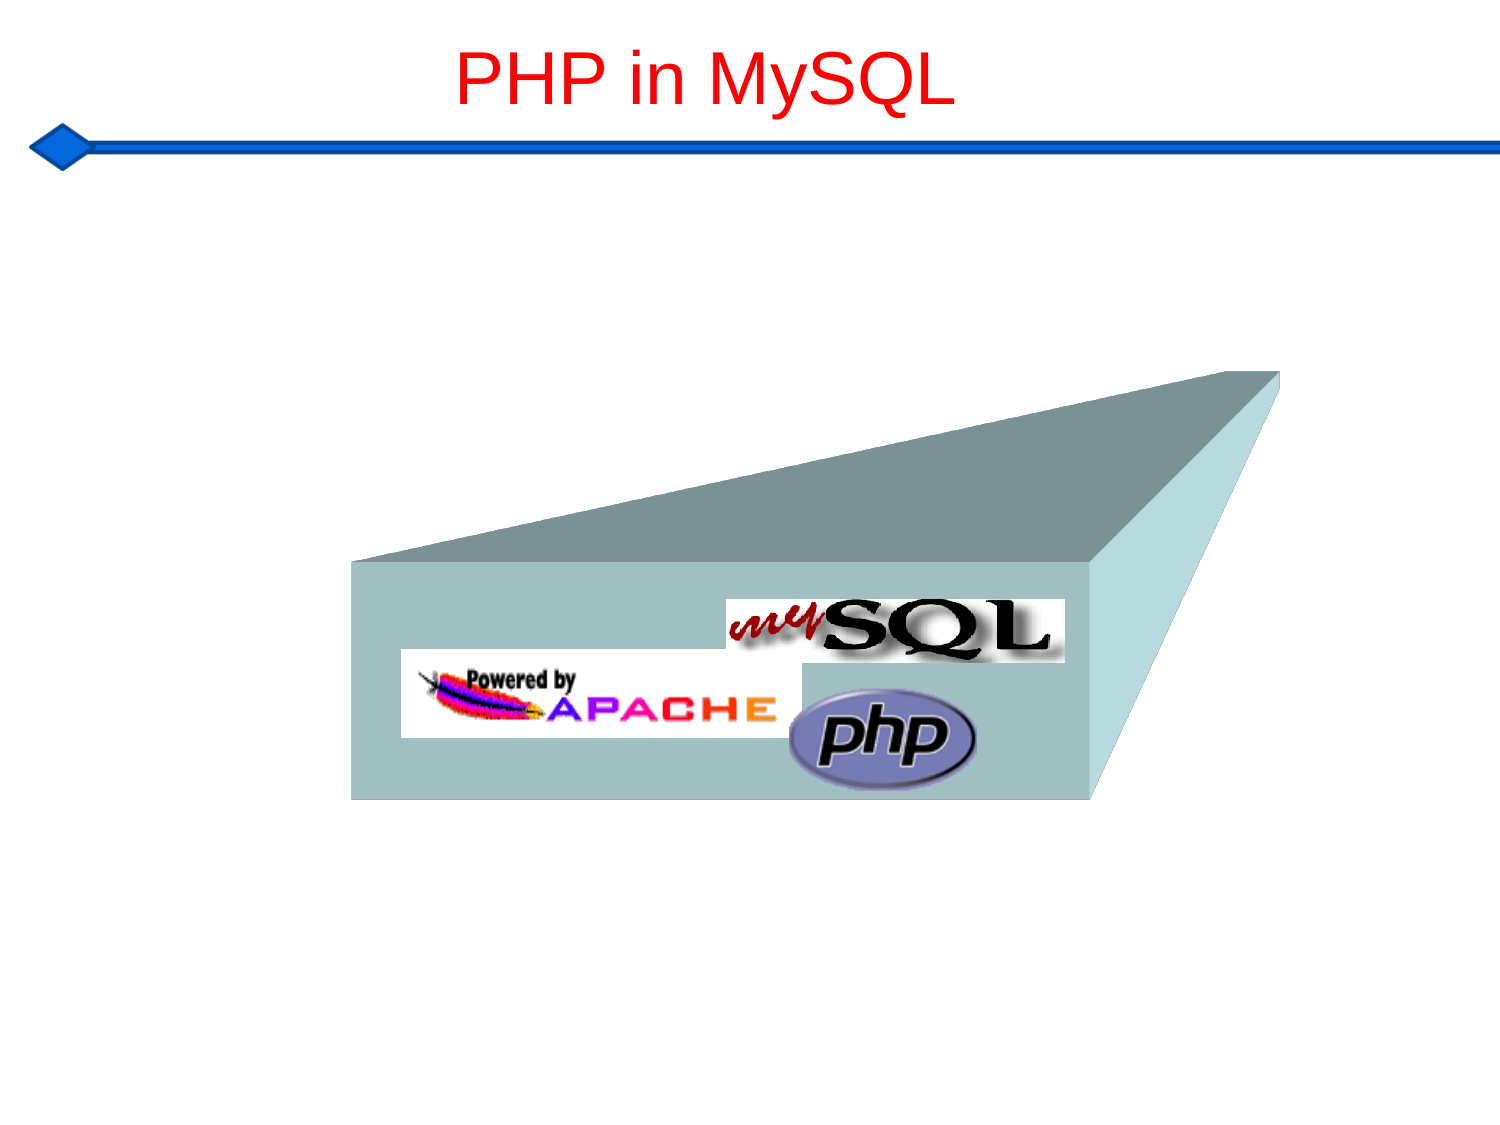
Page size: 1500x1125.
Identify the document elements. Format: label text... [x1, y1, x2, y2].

chart [401, 600, 1065, 738]
text_box [352, 562, 1089, 799]
picture [789, 687, 977, 793]
title PHP in MySQL [37, 22, 1375, 128]
picture [28, 122, 1500, 172]
